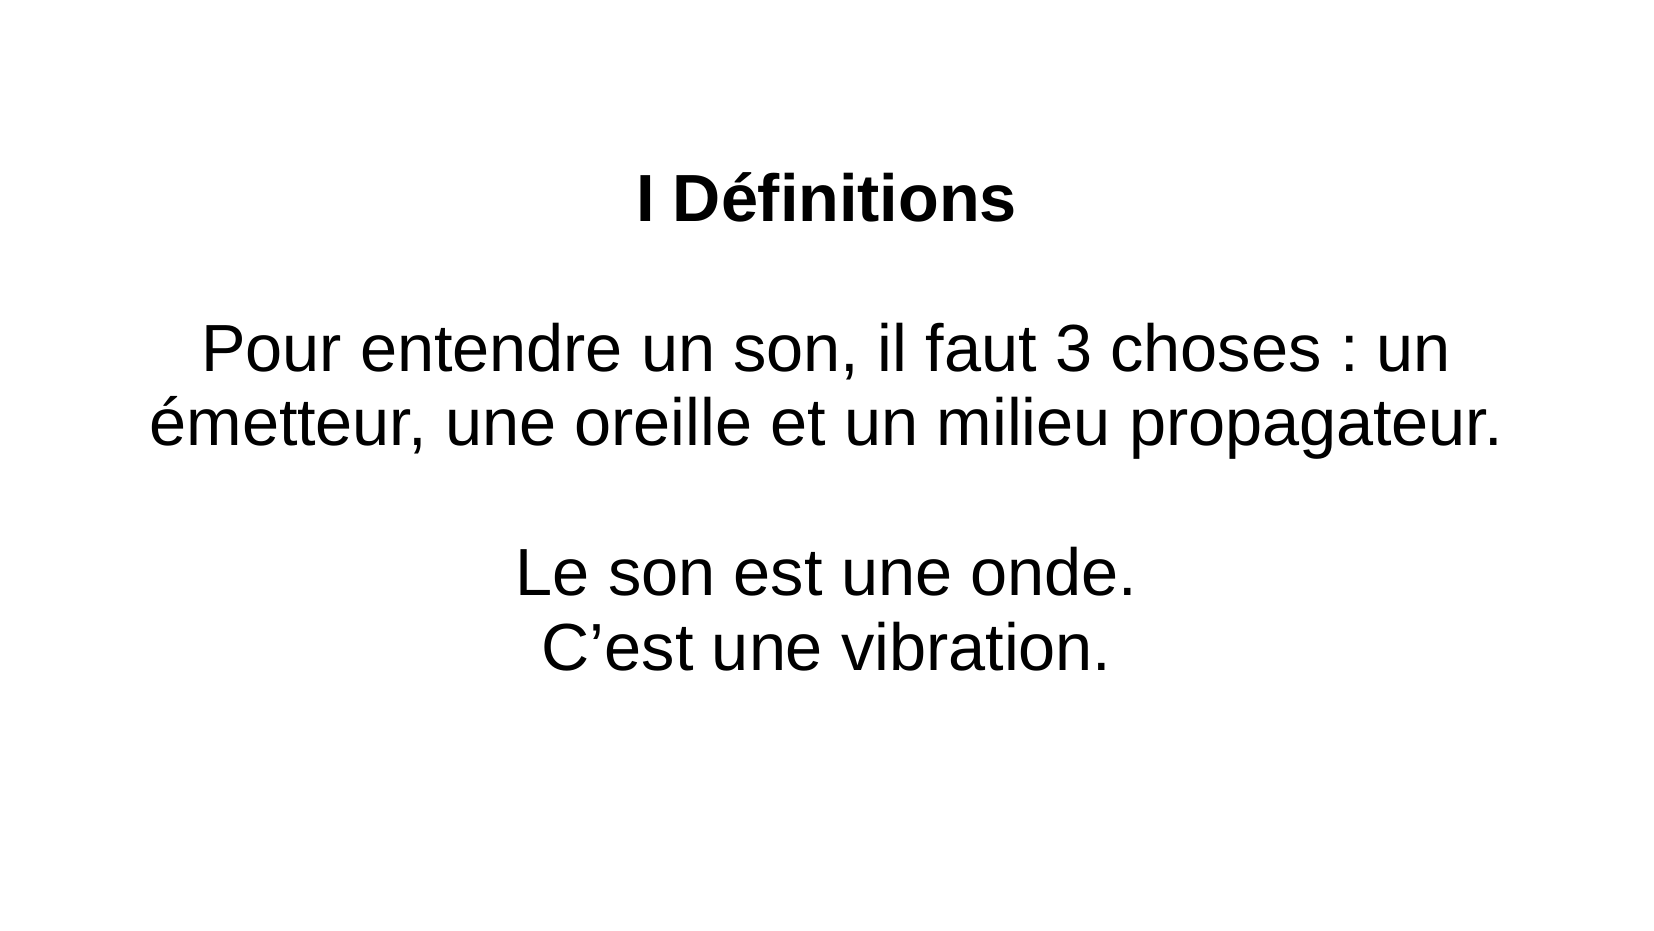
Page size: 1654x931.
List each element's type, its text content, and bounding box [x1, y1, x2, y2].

subtitle I Définitions Pour entendre un son, il faut 3 choses : un émetteur, une oreille et un milieu propagateur. Le son est une onde. C’est une vibration. [82, 88, 1571, 758]
